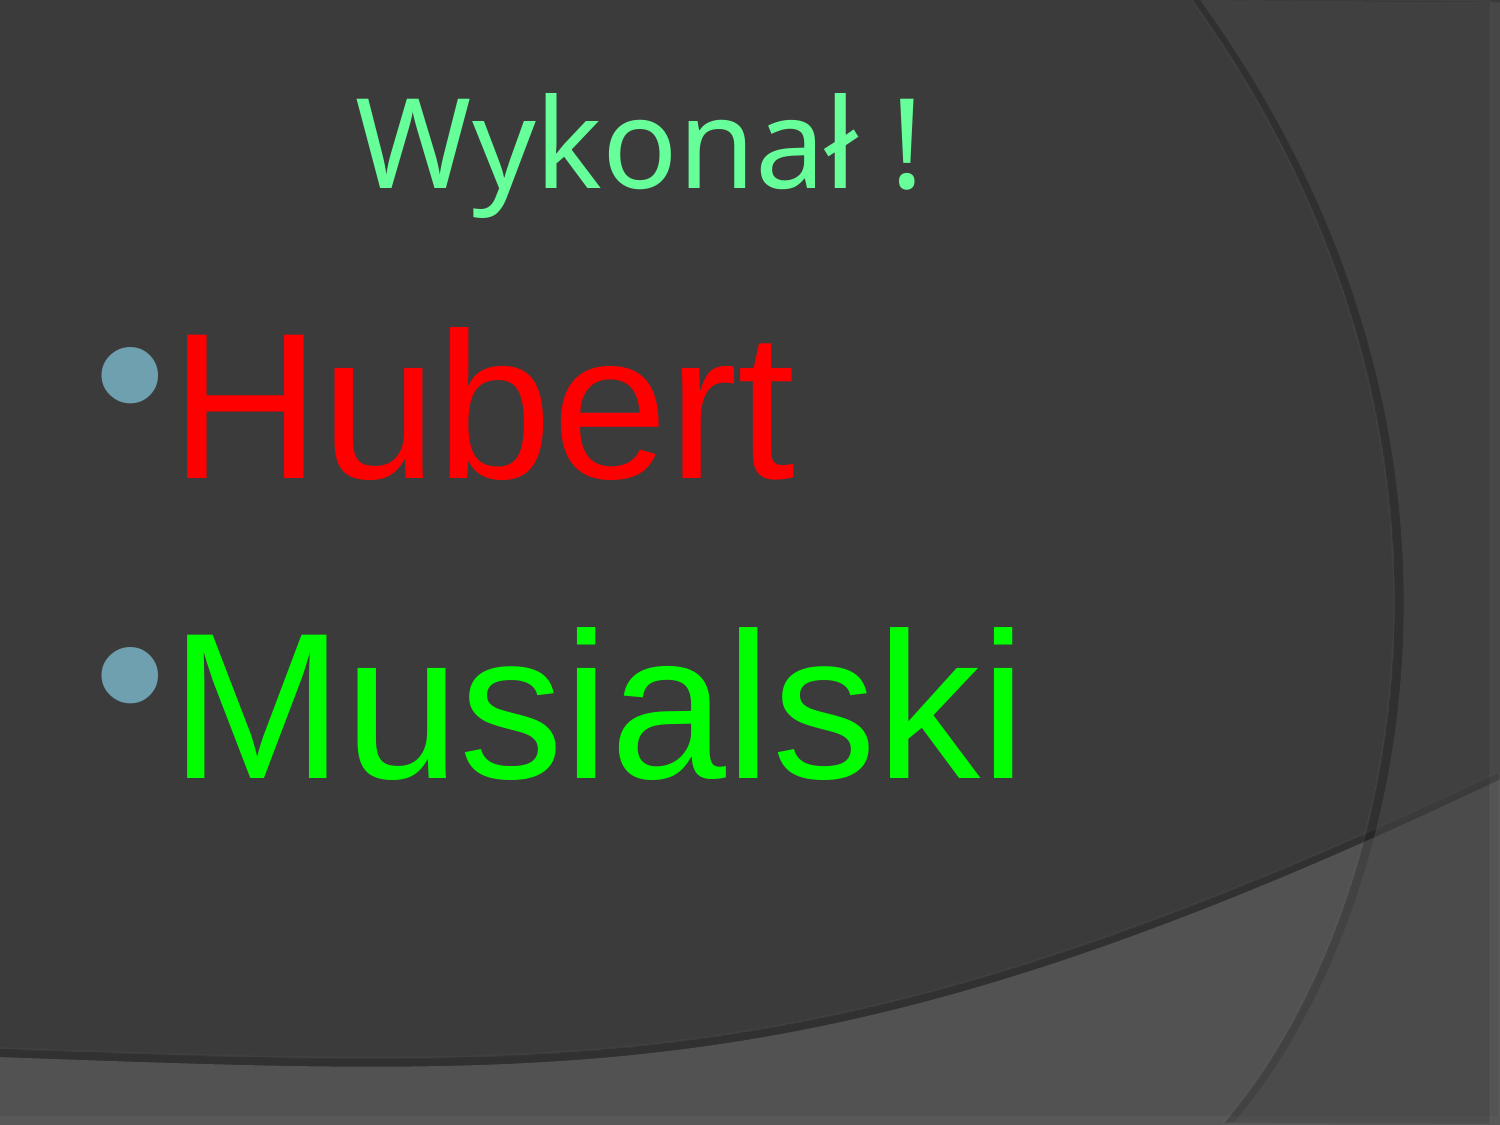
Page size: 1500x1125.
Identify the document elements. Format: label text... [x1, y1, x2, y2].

list Hubert Musialski [75, 262, 1300, 1005]
title Wykonał ! [348, 45, 1300, 233]
